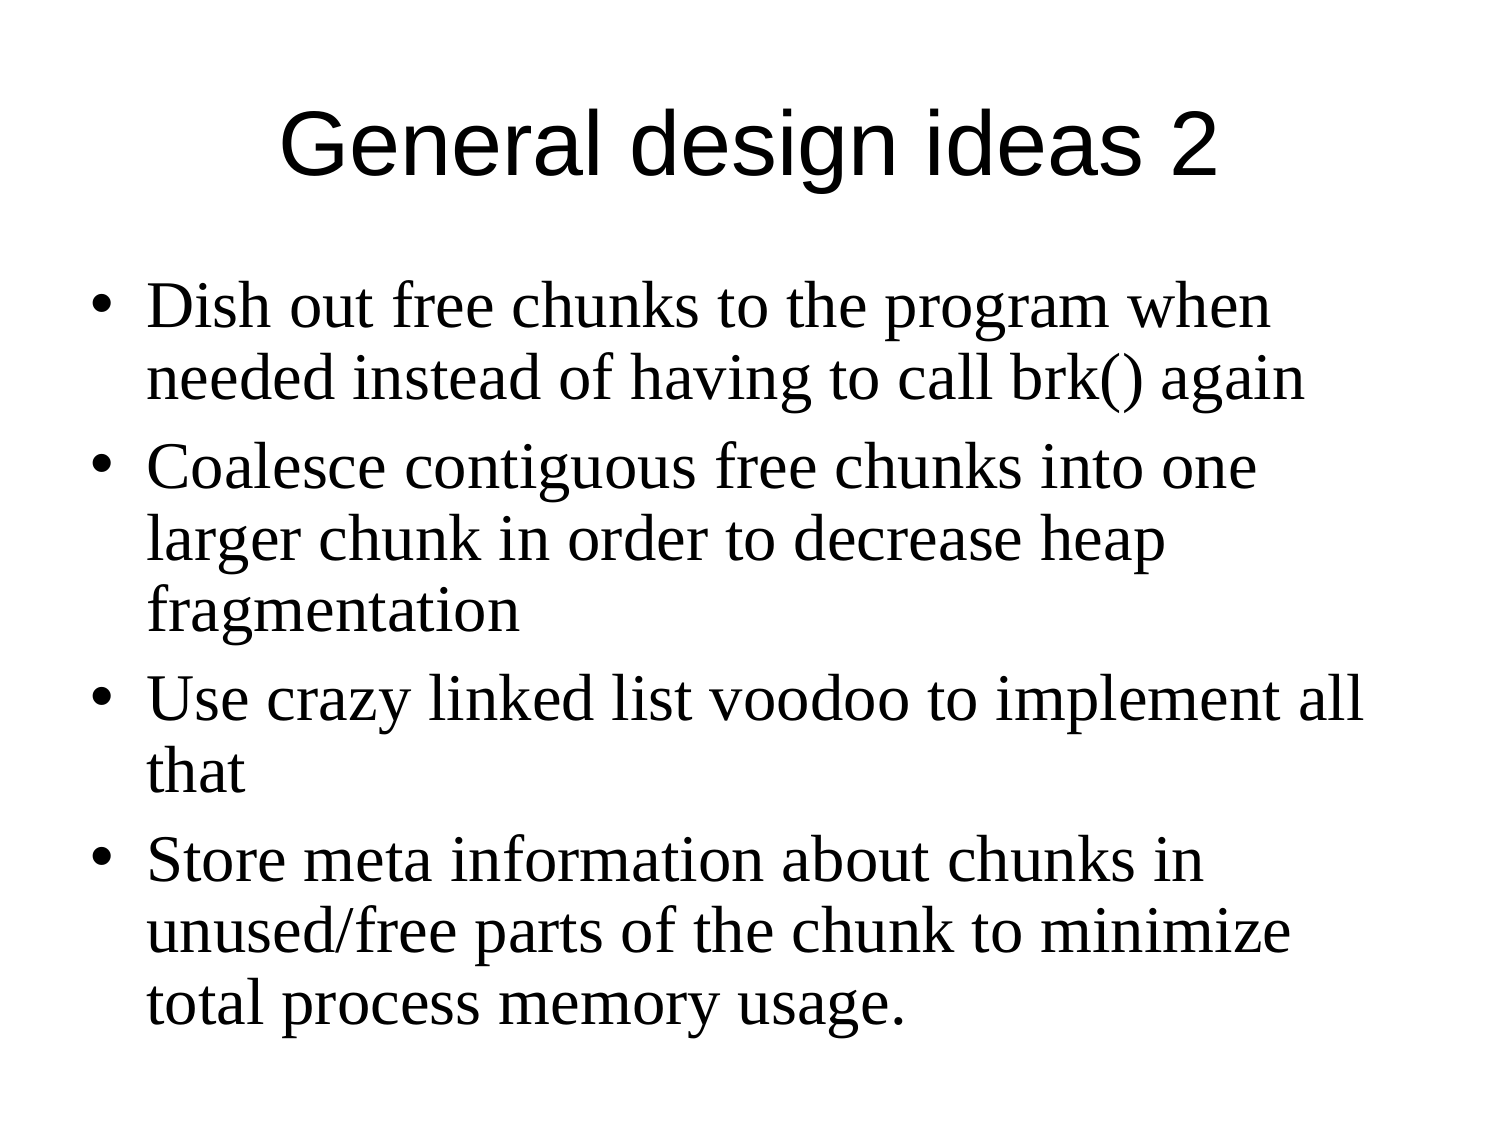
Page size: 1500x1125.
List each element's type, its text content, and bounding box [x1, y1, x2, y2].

list Dish out free chunks to the program when needed instead of having to call brk() again Coalesce contiguous free chunks into one larger chunk in order to decrease heap fragmentation Use crazy linked list voodoo to implement all that Store meta information about chunks in unused/free parts of the chunk to minimize total process memory usage. [75, 262, 1426, 1101]
title General design ideas 2 [75, 45, 1426, 233]
